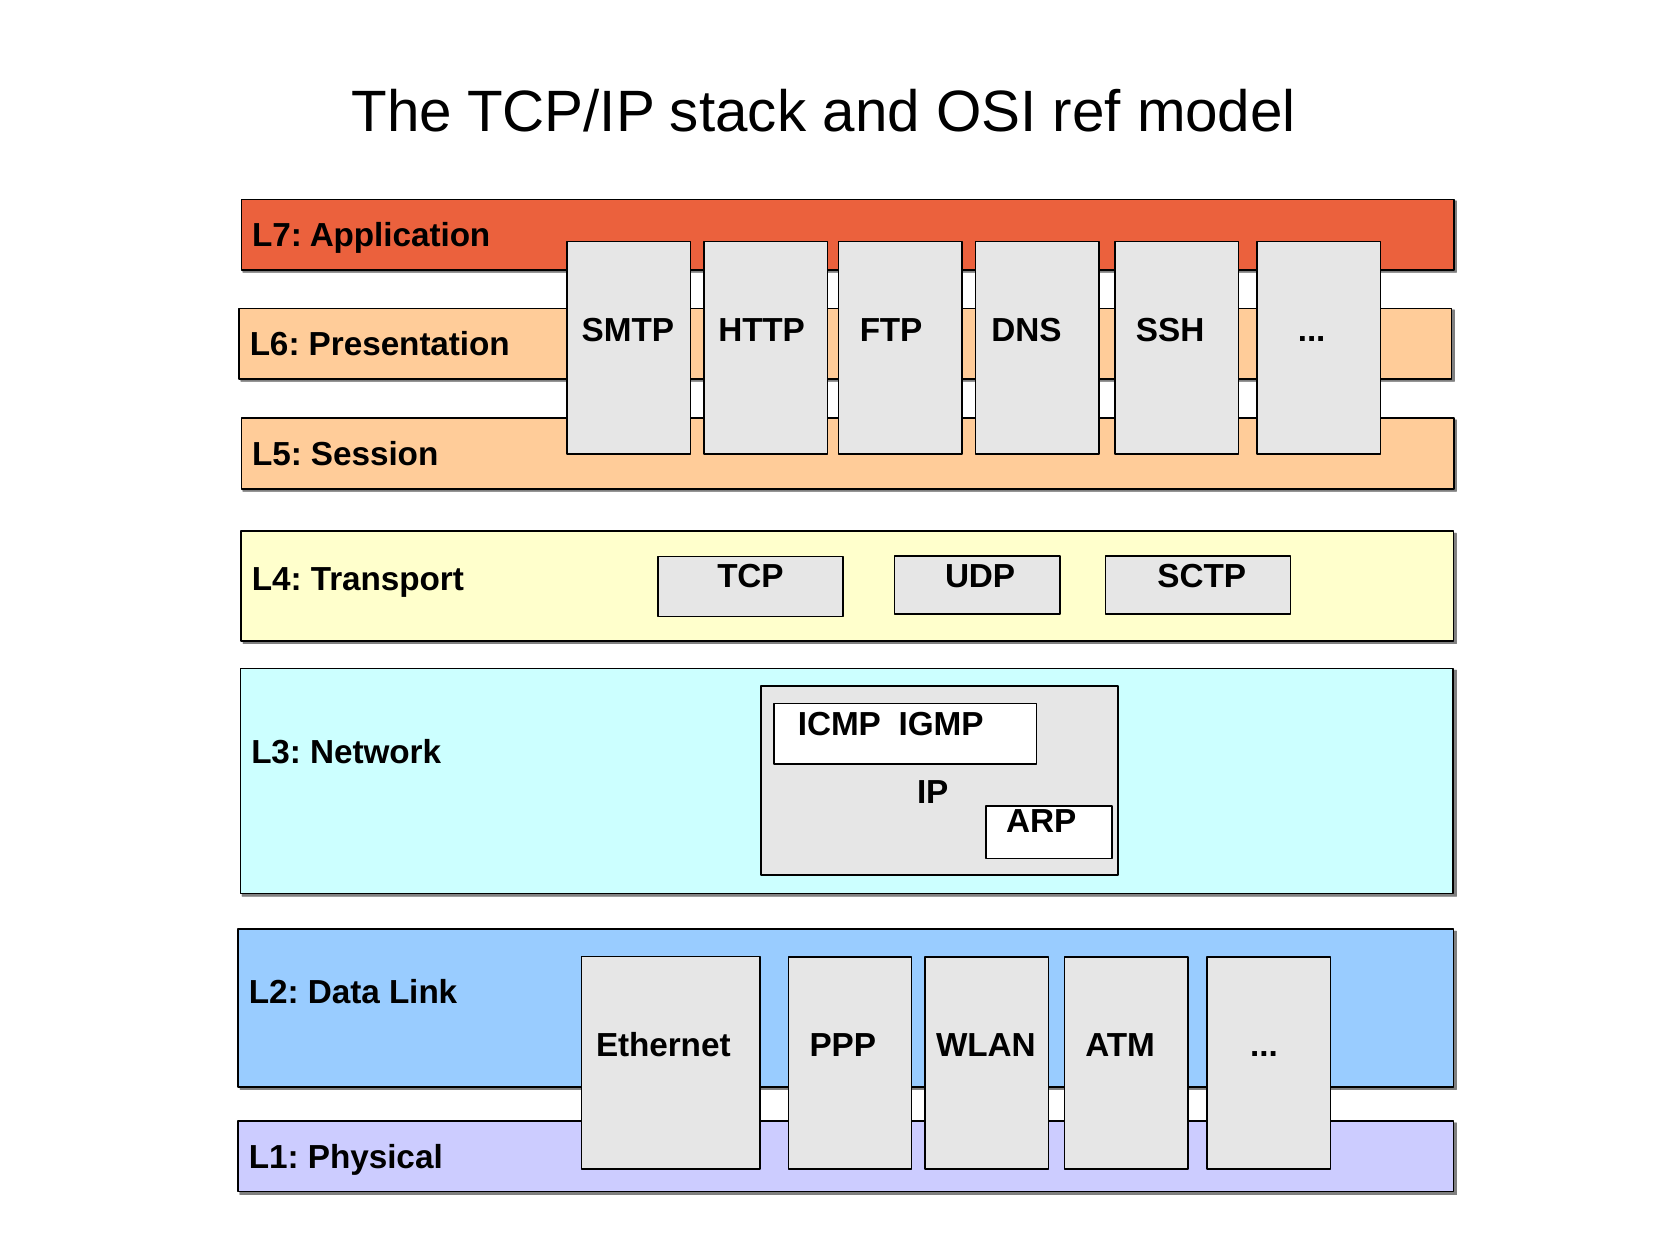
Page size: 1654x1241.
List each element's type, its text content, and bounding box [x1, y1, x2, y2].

text_box HTTP [703, 316, 833, 364]
text_box ATM [1070, 1031, 1183, 1079]
title The TCP/IP stack and OSI ref model [0, 0, 1654, 223]
text_box [240, 668, 1454, 894]
text_box IP [902, 777, 971, 826]
text_box ICMP IGMP [783, 709, 1024, 758]
text_box Ethernet [581, 1031, 764, 1079]
text_box ARP [991, 806, 1102, 855]
text_box SSH [1120, 316, 1230, 364]
text_box [238, 929, 1454, 1192]
text_box SCTP [1142, 562, 1254, 610]
text_box L1: Physical [234, 1142, 482, 1191]
text_box DNS [976, 315, 1088, 364]
text_box L5: Session [237, 440, 478, 488]
text_box L3: Network [236, 738, 482, 786]
text_box [241, 530, 1454, 641]
text_box SMTP [566, 316, 703, 364]
text_box UDP [930, 562, 1041, 610]
text_box L2: Data Link [234, 978, 499, 1026]
text_box TCP [702, 562, 809, 611]
text_box L7: Application [237, 223, 536, 270]
text_box ... [1235, 1030, 1300, 1079]
text_box L6: Presentation [235, 330, 557, 378]
text_box ... [1283, 315, 1348, 364]
text_box FTP [845, 316, 948, 364]
text_box L4: Transport [237, 564, 508, 613]
text_box WLAN [921, 1030, 1064, 1079]
text_box PPP [794, 1031, 902, 1079]
text_box [239, 223, 1454, 489]
